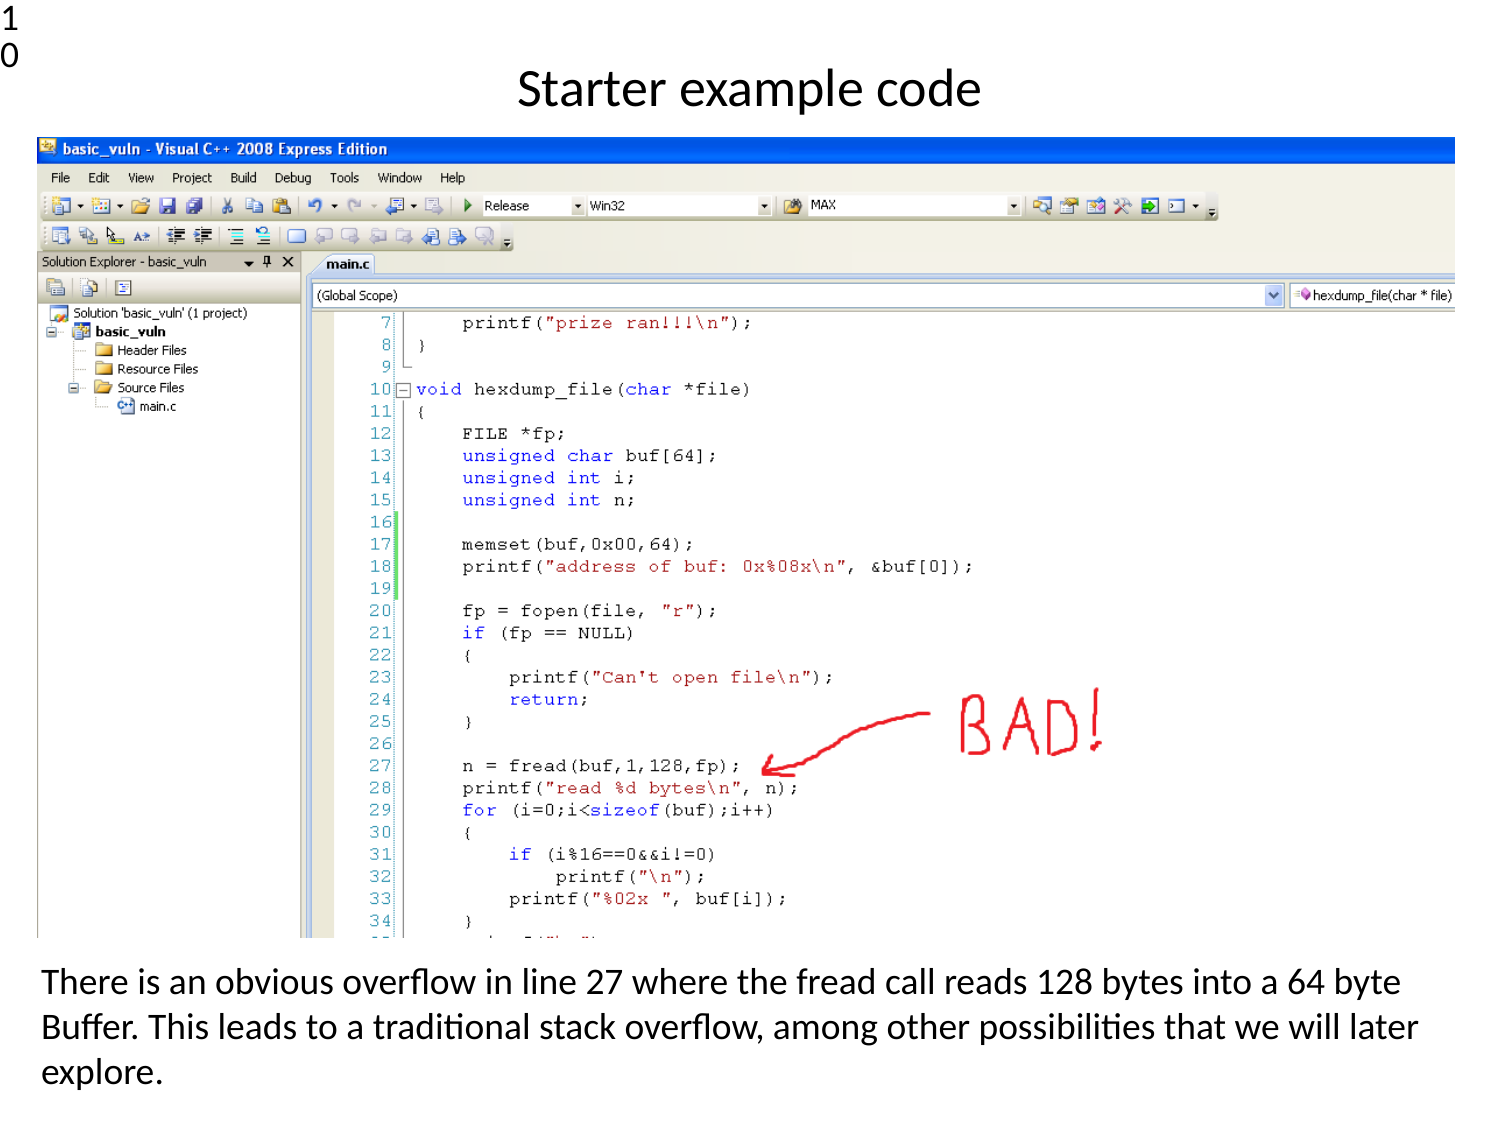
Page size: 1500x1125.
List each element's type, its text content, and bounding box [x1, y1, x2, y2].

title Starter example code [75, 45, 1425, 125]
picture [37, 137, 1455, 938]
text_box There is an obvious overflow in line 27 where the fread call reads 128 bytes into a 64 byte Buffer. This leads to a traditional stack overflow, among other possibilities that we will later explore. [26, 949, 1436, 1100]
